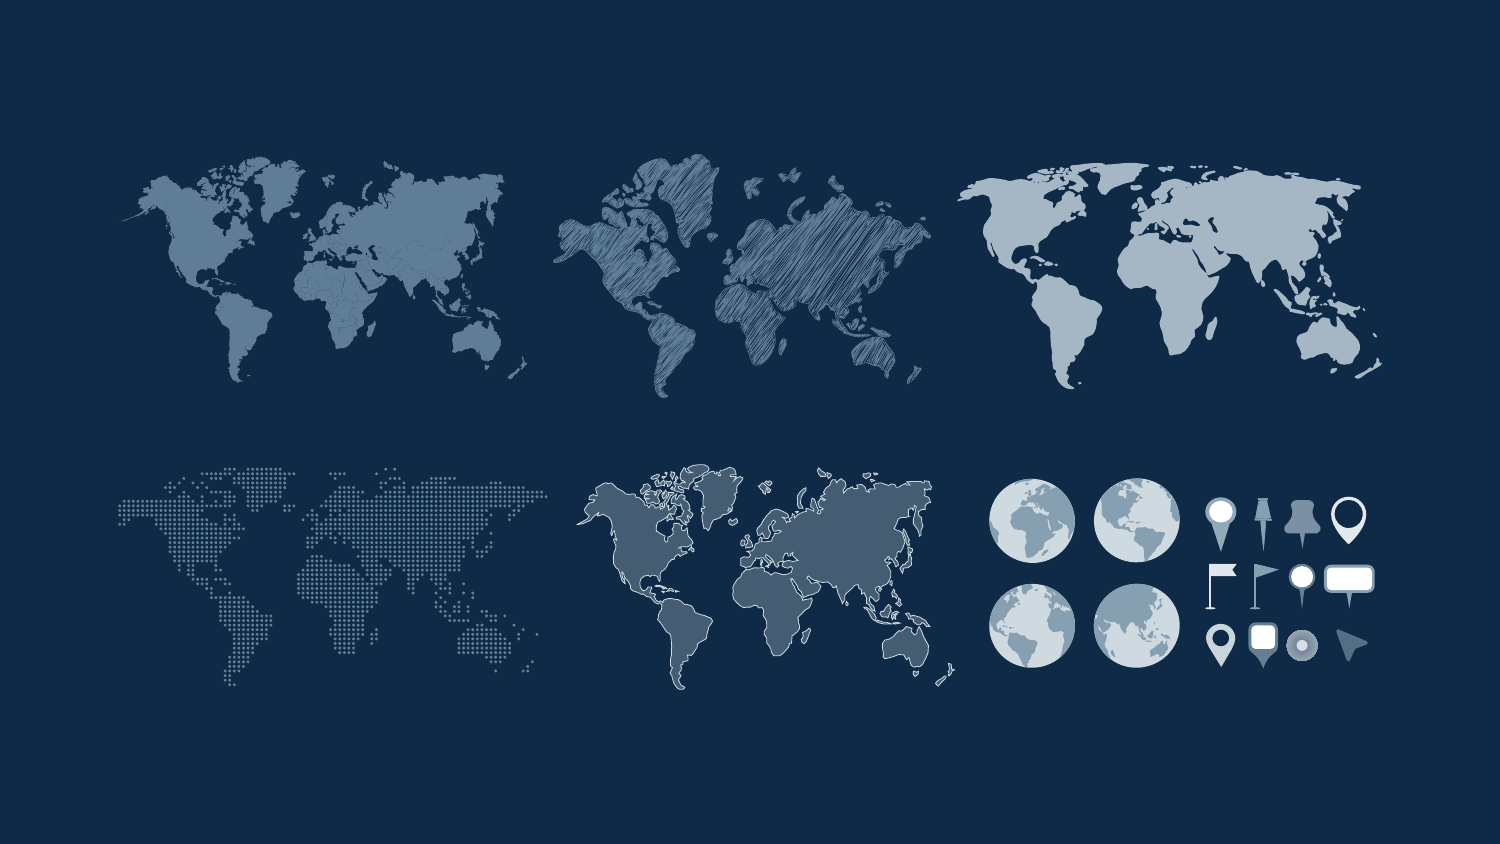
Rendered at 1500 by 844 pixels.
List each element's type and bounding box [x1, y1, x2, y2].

text_box [159, 504, 167, 517]
text_box [370, 504, 378, 517]
text_box [480, 504, 488, 517]
text_box [439, 527, 447, 535]
text_box [457, 495, 465, 503]
text_box [714, 175, 932, 379]
text_box [489, 614, 498, 623]
text_box [457, 618, 465, 623]
text_box [471, 527, 479, 535]
text_box [875, 201, 884, 207]
text_box [379, 563, 392, 572]
text_box [393, 559, 401, 568]
text_box [480, 495, 488, 503]
text_box [191, 527, 199, 535]
text_box [1029, 255, 1058, 267]
text_box [411, 582, 415, 595]
text_box [306, 508, 314, 517]
text_box [333, 637, 337, 650]
text_box [338, 605, 346, 613]
text_box [379, 550, 392, 558]
text_box [471, 495, 479, 503]
text_box [324, 596, 332, 604]
text_box [402, 495, 410, 503]
text_box [306, 559, 314, 572]
text_box [891, 588, 903, 607]
text_box [489, 495, 502, 503]
text_box [322, 174, 336, 188]
text_box [347, 563, 355, 572]
text_box [338, 573, 346, 581]
text_box [269, 614, 273, 627]
text_box [553, 153, 720, 399]
text_box [402, 481, 406, 494]
text_box [425, 518, 433, 526]
text_box [1317, 264, 1332, 288]
text_box [1296, 316, 1360, 365]
text_box [127, 504, 135, 517]
text_box [338, 518, 346, 526]
text_box [393, 518, 401, 526]
text_box [416, 527, 424, 535]
text_box [379, 527, 392, 535]
text_box [379, 541, 392, 549]
text_box [168, 550, 176, 558]
text_box [457, 527, 465, 535]
text_box [480, 518, 488, 526]
text_box [1330, 367, 1338, 374]
text_box [228, 164, 237, 173]
text_box [480, 651, 488, 659]
text_box [1189, 165, 1203, 169]
text_box [356, 582, 360, 595]
text_box [448, 550, 456, 558]
text_box [434, 605, 447, 613]
text_box [416, 495, 424, 503]
text_box [800, 627, 812, 645]
text_box [324, 582, 332, 595]
text_box [324, 527, 332, 535]
text_box [411, 573, 424, 581]
text_box [471, 628, 479, 650]
text_box [379, 573, 392, 581]
text_box [448, 559, 456, 572]
text_box [301, 582, 305, 595]
text_box [512, 495, 525, 503]
text_box [383, 160, 399, 172]
text_box [1336, 629, 1368, 662]
text_box [466, 637, 470, 650]
text_box [260, 472, 268, 494]
text_box [480, 628, 488, 636]
text_box [145, 504, 149, 517]
text_box [457, 550, 465, 558]
text_box [228, 518, 236, 526]
text_box [246, 504, 259, 513]
text_box [191, 541, 199, 549]
text_box [324, 495, 332, 503]
text_box [361, 550, 369, 558]
text_box [168, 518, 176, 526]
text_box [846, 318, 865, 332]
text_box [136, 504, 144, 517]
text_box [466, 504, 470, 517]
text_box [393, 495, 401, 503]
text_box [816, 467, 832, 480]
text_box [457, 559, 461, 572]
text_box [117, 518, 126, 526]
text_box [425, 527, 433, 535]
text_box [347, 637, 355, 650]
text_box [370, 527, 378, 535]
text_box [356, 605, 369, 613]
text_box [370, 559, 378, 572]
text_box [370, 518, 378, 526]
text_box [732, 472, 933, 657]
text_box [1319, 299, 1361, 318]
text_box [361, 614, 365, 627]
text_box [1323, 564, 1375, 609]
text_box [293, 170, 505, 350]
text_box [361, 518, 369, 526]
text_box [449, 297, 470, 314]
text_box [237, 628, 245, 650]
text_box [159, 518, 167, 526]
text_box [237, 596, 245, 604]
text_box [503, 495, 511, 503]
text_box [526, 495, 534, 503]
text_box [289, 212, 301, 219]
text_box [489, 660, 502, 664]
text_box [246, 495, 259, 503]
text_box [306, 596, 314, 604]
text_box [507, 355, 528, 380]
text_box [315, 559, 323, 572]
text_box [439, 495, 447, 503]
text_box [425, 495, 433, 503]
text_box [182, 559, 190, 572]
text_box [935, 662, 956, 687]
text_box [489, 637, 502, 650]
text_box [228, 651, 236, 659]
text_box [1273, 288, 1323, 318]
text_box [370, 495, 378, 503]
text_box [269, 472, 277, 494]
text_box [906, 365, 922, 385]
text_box [260, 614, 268, 627]
text_box [207, 167, 223, 180]
text_box [402, 504, 410, 517]
text_box [338, 596, 346, 604]
text_box [1205, 316, 1218, 341]
text_box [370, 582, 378, 595]
text_box [269, 495, 277, 503]
text_box [205, 527, 213, 535]
text_box [356, 504, 360, 517]
text_box [237, 660, 245, 668]
text_box [448, 518, 456, 526]
text_box [379, 481, 388, 490]
text_box [361, 180, 373, 201]
text_box [425, 504, 433, 517]
text_box [434, 504, 438, 517]
text_box [324, 559, 332, 572]
text_box [228, 660, 236, 668]
text_box [347, 582, 355, 595]
text_box [778, 167, 802, 184]
text_box [191, 550, 199, 558]
text_box [182, 527, 190, 535]
text_box [219, 165, 226, 171]
text_box [191, 559, 199, 572]
text_box [480, 637, 488, 650]
text_box [338, 527, 346, 535]
text_box [168, 541, 176, 549]
text_box [1354, 357, 1382, 379]
text_box [402, 541, 410, 549]
text_box [315, 596, 323, 604]
text_box [347, 614, 355, 627]
text_box [416, 504, 424, 517]
text_box [305, 541, 314, 549]
text_box [957, 162, 1150, 390]
text_box [379, 518, 392, 526]
text_box [402, 518, 410, 526]
text_box [425, 559, 433, 572]
text_box [439, 573, 447, 581]
text_box [743, 177, 764, 200]
text_box [214, 527, 222, 535]
text_box [347, 527, 355, 535]
text_box [489, 504, 502, 508]
text_box [278, 472, 282, 494]
text_box [361, 559, 369, 572]
text_box [361, 527, 369, 535]
text_box [1248, 622, 1279, 669]
text_box [315, 518, 323, 526]
text_box [512, 504, 525, 517]
text_box [728, 517, 738, 526]
text_box [324, 518, 332, 526]
text_box [393, 541, 401, 549]
text_box [576, 464, 744, 690]
text_box [260, 495, 268, 503]
text_box [393, 550, 401, 558]
text_box [1249, 563, 1279, 610]
text_box [237, 614, 245, 627]
text_box [315, 573, 323, 581]
text_box [324, 605, 332, 613]
text_box [237, 651, 245, 659]
text_box [439, 559, 447, 572]
text_box [205, 550, 213, 558]
text_box [182, 550, 190, 558]
text_box [324, 573, 332, 581]
text_box [1117, 165, 1361, 356]
text_box [416, 481, 424, 494]
text_box [324, 504, 332, 517]
text_box [1157, 165, 1174, 173]
text_box [338, 485, 346, 494]
text_box [296, 582, 300, 595]
text_box [402, 550, 410, 558]
text_box [228, 495, 236, 503]
text_box [211, 277, 237, 286]
text_box [361, 596, 369, 604]
text_box [439, 550, 447, 558]
text_box [393, 527, 401, 535]
text_box [425, 550, 433, 558]
text_box [246, 467, 259, 471]
text_box [223, 596, 236, 604]
text_box [416, 518, 424, 526]
text_box [338, 582, 346, 595]
text_box [1331, 496, 1367, 545]
text_box [361, 541, 369, 549]
text_box [370, 541, 378, 549]
text_box [246, 472, 259, 494]
text_box [885, 202, 892, 208]
text_box [471, 518, 479, 526]
text_box [246, 605, 259, 613]
text_box [457, 637, 465, 650]
text_box [480, 485, 488, 494]
text_box [182, 504, 190, 517]
text_box [338, 614, 346, 627]
text_box [370, 550, 378, 558]
text_box [182, 495, 190, 503]
text_box [182, 518, 190, 526]
text_box [881, 612, 931, 668]
text_box [1205, 497, 1237, 552]
text_box [338, 637, 346, 650]
text_box [425, 476, 433, 494]
text_box [168, 527, 176, 535]
text_box [370, 573, 378, 581]
text_box [989, 478, 1075, 563]
text_box [393, 485, 401, 494]
text_box [338, 563, 346, 572]
text_box [503, 485, 511, 494]
text_box [361, 504, 369, 517]
text_box [912, 670, 920, 678]
text_box [1204, 563, 1237, 610]
text_box [471, 504, 479, 517]
text_box [1288, 563, 1316, 610]
text_box [646, 300, 662, 309]
text_box [228, 628, 236, 650]
text_box [757, 480, 773, 496]
text_box [370, 596, 378, 604]
text_box [434, 559, 438, 572]
text_box [1093, 478, 1180, 563]
text_box [1093, 583, 1180, 668]
text_box [1130, 184, 1143, 191]
text_box [451, 307, 502, 362]
text_box [237, 605, 245, 613]
text_box [246, 651, 255, 659]
text_box [214, 559, 222, 572]
text_box [393, 504, 401, 517]
text_box [411, 504, 415, 517]
text_box [118, 156, 306, 383]
text_box [205, 518, 213, 526]
text_box [439, 504, 447, 517]
text_box [214, 541, 222, 549]
text_box [191, 573, 199, 581]
text_box [283, 472, 291, 490]
text_box [512, 485, 525, 494]
text_box [347, 573, 355, 581]
text_box [338, 504, 346, 517]
text_box [489, 651, 502, 659]
text_box [439, 518, 447, 526]
text_box [177, 559, 181, 572]
text_box [117, 504, 126, 517]
text_box [457, 518, 465, 526]
text_box [484, 364, 490, 371]
text_box [489, 628, 502, 636]
text_box [411, 550, 424, 558]
text_box [283, 504, 291, 513]
text_box [457, 504, 465, 517]
text_box [159, 527, 167, 535]
text_box [150, 504, 158, 517]
text_box [228, 614, 236, 627]
text_box [503, 637, 511, 650]
text_box [434, 541, 447, 549]
text_box [333, 582, 337, 595]
text_box [205, 541, 213, 549]
text_box [177, 504, 181, 517]
text_box [411, 559, 424, 572]
text_box [205, 472, 213, 481]
text_box [379, 504, 392, 517]
text_box [989, 583, 1075, 668]
text_box [168, 504, 176, 517]
text_box [1206, 623, 1236, 667]
text_box [246, 628, 259, 650]
text_box [347, 628, 355, 636]
text_box [361, 582, 369, 595]
text_box [237, 472, 245, 490]
text_box [246, 614, 259, 627]
text_box [503, 651, 511, 659]
text_box [402, 527, 410, 535]
text_box [168, 481, 176, 494]
text_box [347, 596, 355, 604]
text_box [411, 541, 424, 549]
text_box [347, 504, 355, 517]
text_box [315, 527, 323, 535]
text_box [315, 582, 323, 595]
text_box [228, 669, 236, 682]
text_box [306, 582, 314, 595]
text_box [706, 232, 718, 242]
text_box [448, 495, 456, 503]
text_box [489, 481, 502, 494]
text_box [457, 485, 465, 494]
text_box [366, 320, 376, 338]
text_box [480, 550, 488, 558]
text_box [439, 582, 447, 591]
text_box [228, 527, 236, 535]
text_box [402, 559, 410, 572]
text_box [448, 614, 456, 623]
text_box [1254, 498, 1272, 551]
text_box [347, 605, 355, 613]
text_box [347, 485, 355, 494]
text_box [448, 504, 456, 517]
text_box [182, 541, 190, 549]
text_box [448, 485, 456, 494]
text_box [191, 518, 199, 526]
text_box [214, 472, 222, 481]
text_box [214, 596, 222, 604]
text_box [347, 518, 355, 526]
text_box [223, 605, 236, 613]
text_box [379, 536, 392, 540]
text_box [778, 338, 787, 356]
text_box [223, 669, 227, 682]
text_box [448, 476, 456, 481]
text_box [338, 495, 346, 503]
text_box [796, 487, 807, 509]
text_box [471, 485, 479, 494]
text_box [857, 305, 862, 315]
text_box [1284, 500, 1321, 549]
text_box [338, 628, 346, 636]
text_box [260, 628, 268, 641]
text_box [333, 614, 337, 627]
text_box [448, 527, 456, 535]
text_box [356, 614, 360, 627]
text_box [370, 628, 378, 636]
text_box [347, 495, 355, 503]
text_box [461, 283, 472, 300]
text_box [214, 550, 222, 558]
text_box [223, 614, 227, 627]
text_box [393, 476, 401, 481]
text_box [425, 541, 433, 549]
text_box [1286, 630, 1318, 661]
text_box [457, 541, 465, 549]
text_box [223, 541, 232, 549]
text_box [448, 541, 456, 549]
text_box [434, 476, 447, 494]
text_box [191, 504, 199, 517]
text_box [448, 582, 452, 595]
text_box [205, 582, 213, 595]
text_box [306, 573, 314, 581]
text_box [379, 495, 392, 503]
text_box [370, 637, 378, 646]
